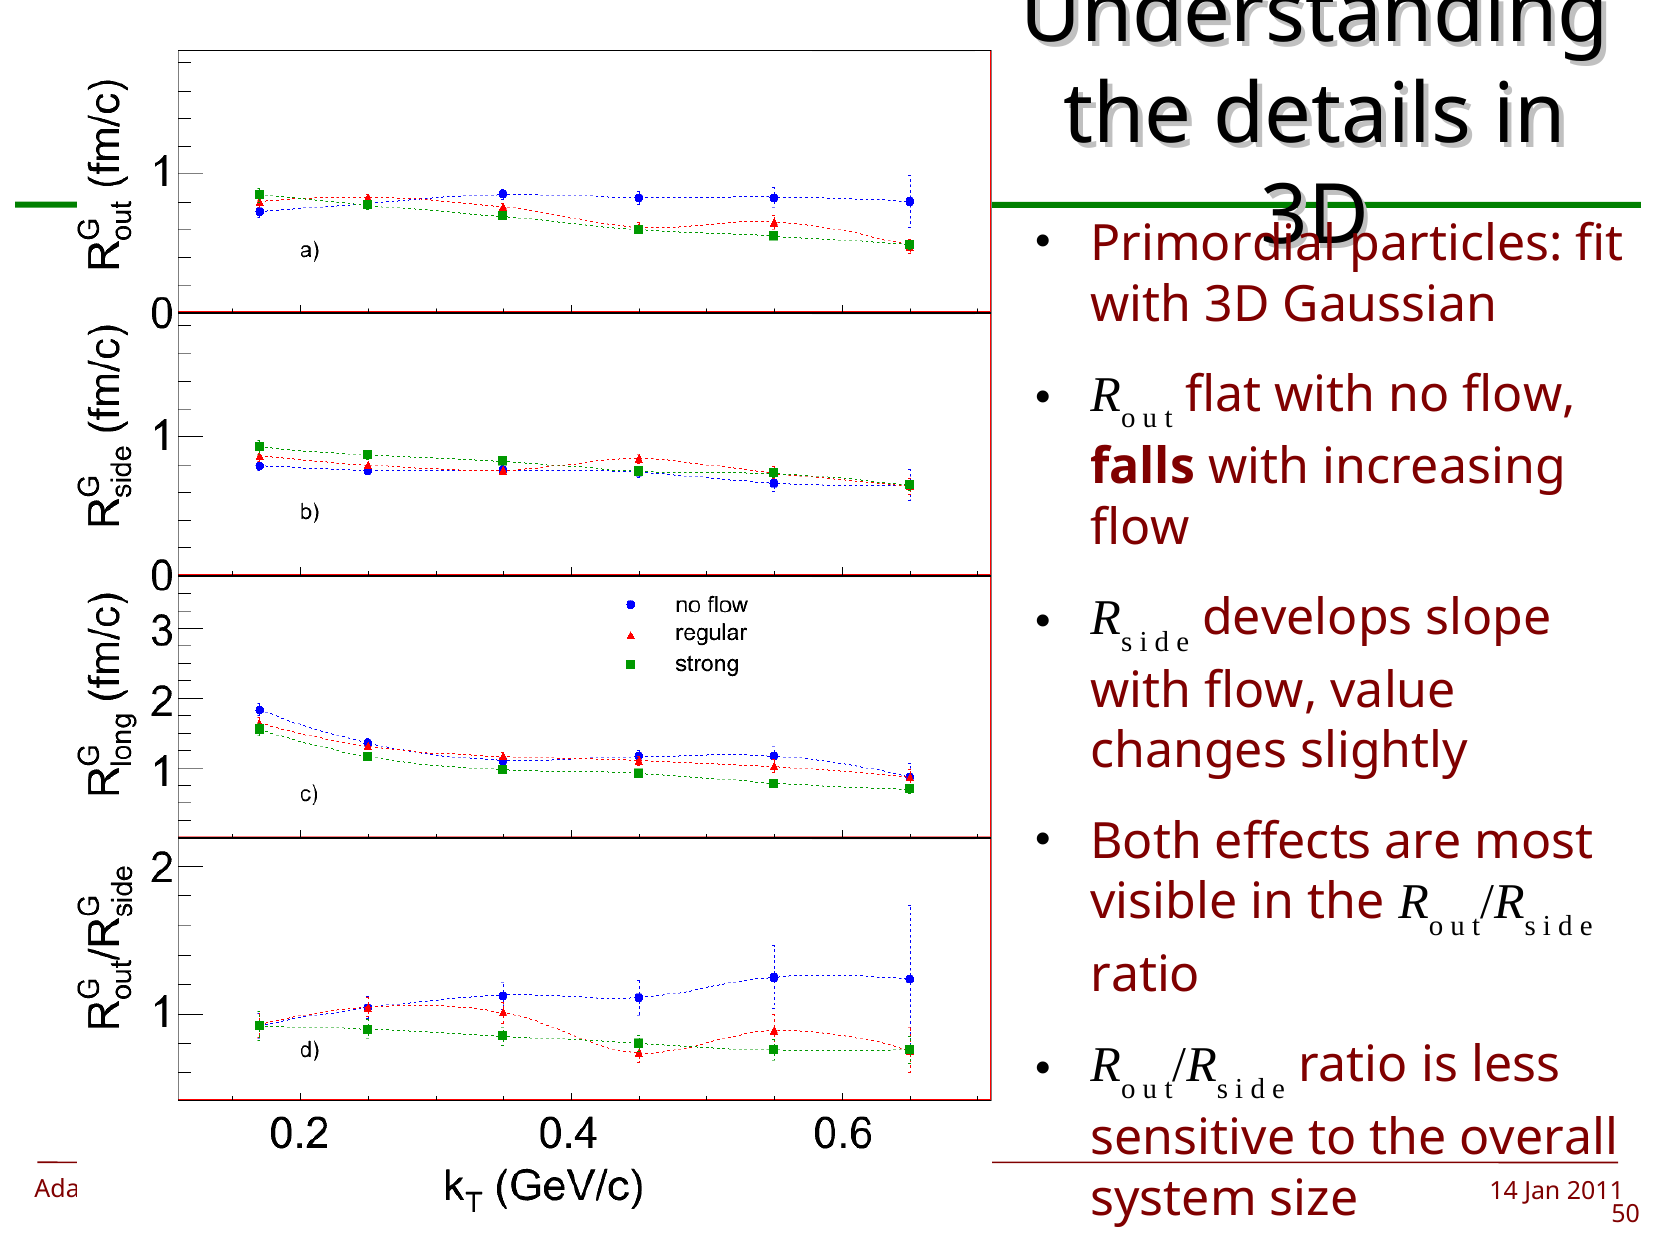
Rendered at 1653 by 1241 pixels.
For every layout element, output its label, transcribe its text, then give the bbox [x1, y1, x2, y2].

picture [77, 50, 992, 1218]
title Understanding the details in 3D [1010, 8, 1620, 210]
list Primordial particles: fit with 3D Gaussian Ro u t flat with no flow, falls with increasing flow Rs i d e develops slope with flow, value changes slightly Both effects are most visible in the Ro u t/Rs i d e ratio Ro u t/Rs i d e ratio is less sensitive to the overall system size [1034, 209, 1644, 1241]
